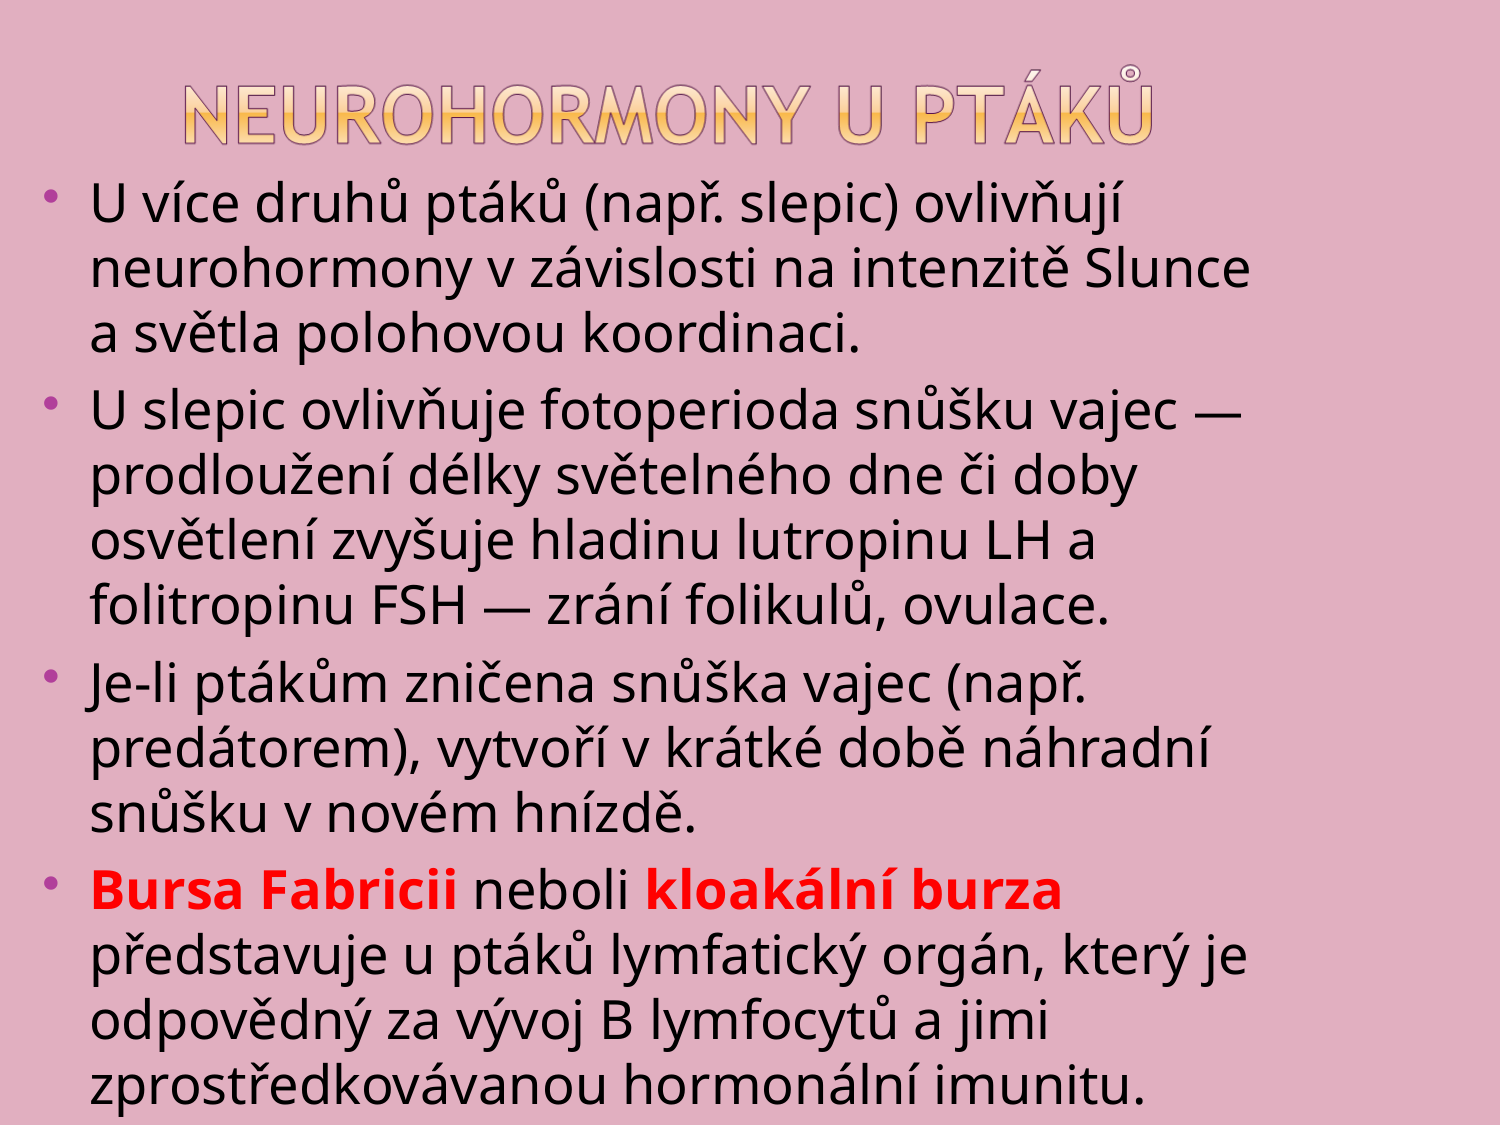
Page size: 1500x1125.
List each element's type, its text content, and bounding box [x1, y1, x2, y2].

text_box [75, 18, 1264, 160]
list U více druhů ptáků (např. slepic) ovlivňují neurohormony v závislosti na intenzitě Slunce a světla polohovou koordinaci. U slepic ovlivňuje fotoperioda snůšku vajec — prodloužení délky světelného dne či doby osvětlení zvyšuje hladinu lutropinu LH a folitropinu FSH — zrání folikulů, ovulace. Je-li ptákům zničena snůška vajec (např. predátorem), vytvoří v krátké době náhradní snůšku v novém hnízdě. Bursa Fabricii neboli kloakální burza představuje u ptáků lymfatický orgán, který je odpovědný za vývoj B lymfocytů a jimi zprostředkovávanou hormonální imunitu. [29, 160, 1294, 1123]
